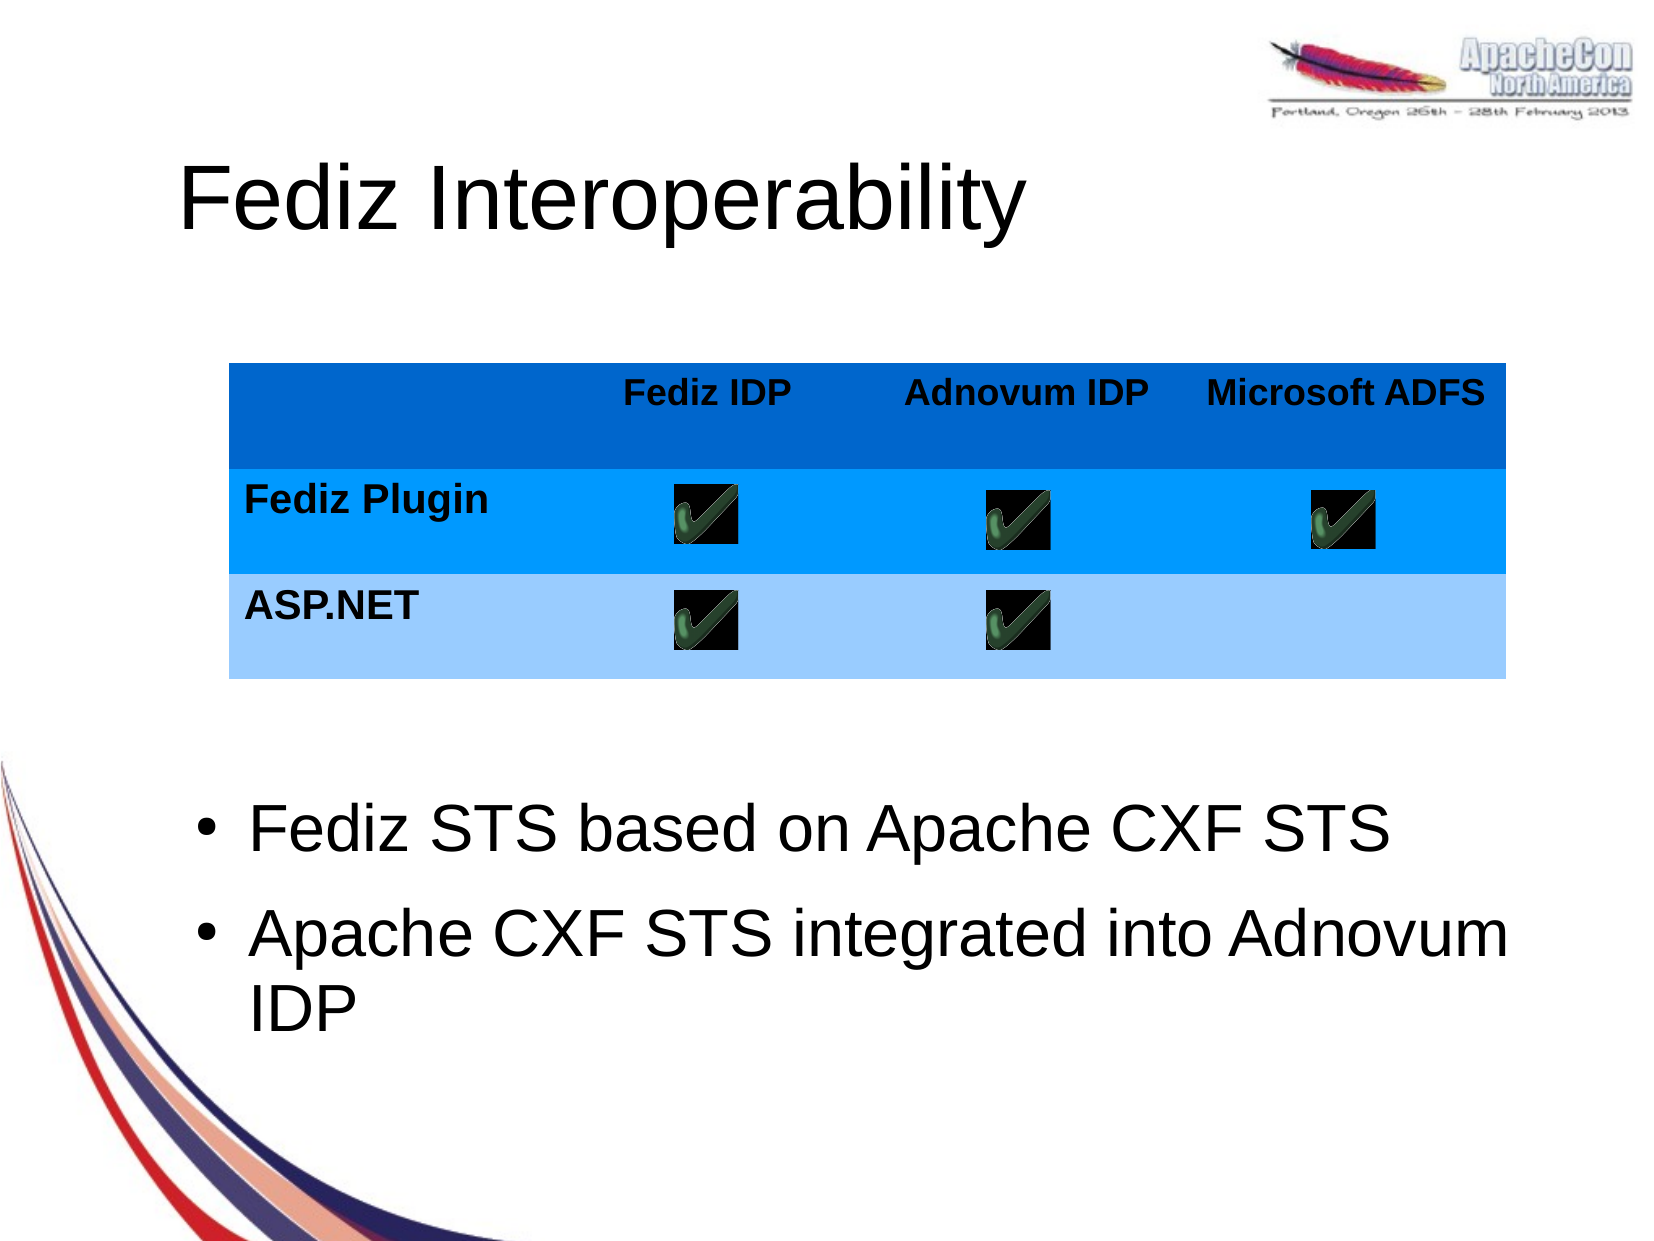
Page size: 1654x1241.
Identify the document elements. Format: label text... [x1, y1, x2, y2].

table_header Adnovum IDP [867, 363, 1186, 469]
table_header [229, 363, 548, 469]
table_header Fediz IDP [548, 363, 867, 469]
table_cell [1186, 469, 1506, 574]
table_cell [548, 574, 867, 679]
table_cell [548, 469, 867, 574]
table_cell [867, 574, 1186, 679]
table_cell [1186, 574, 1506, 679]
table_cell [867, 469, 1186, 574]
picture [0, 0, 1654, 1241]
table_cell Fediz Plugin [229, 469, 548, 574]
list Fediz STS based on Apache CXF STS Apache CXF STS integrated into Adnovum IDP [177, 791, 1536, 1069]
title Fediz Interoperability [177, 146, 1536, 250]
table_header Microsoft ADFS [1186, 363, 1506, 469]
table_cell ASP.NET [229, 574, 548, 679]
